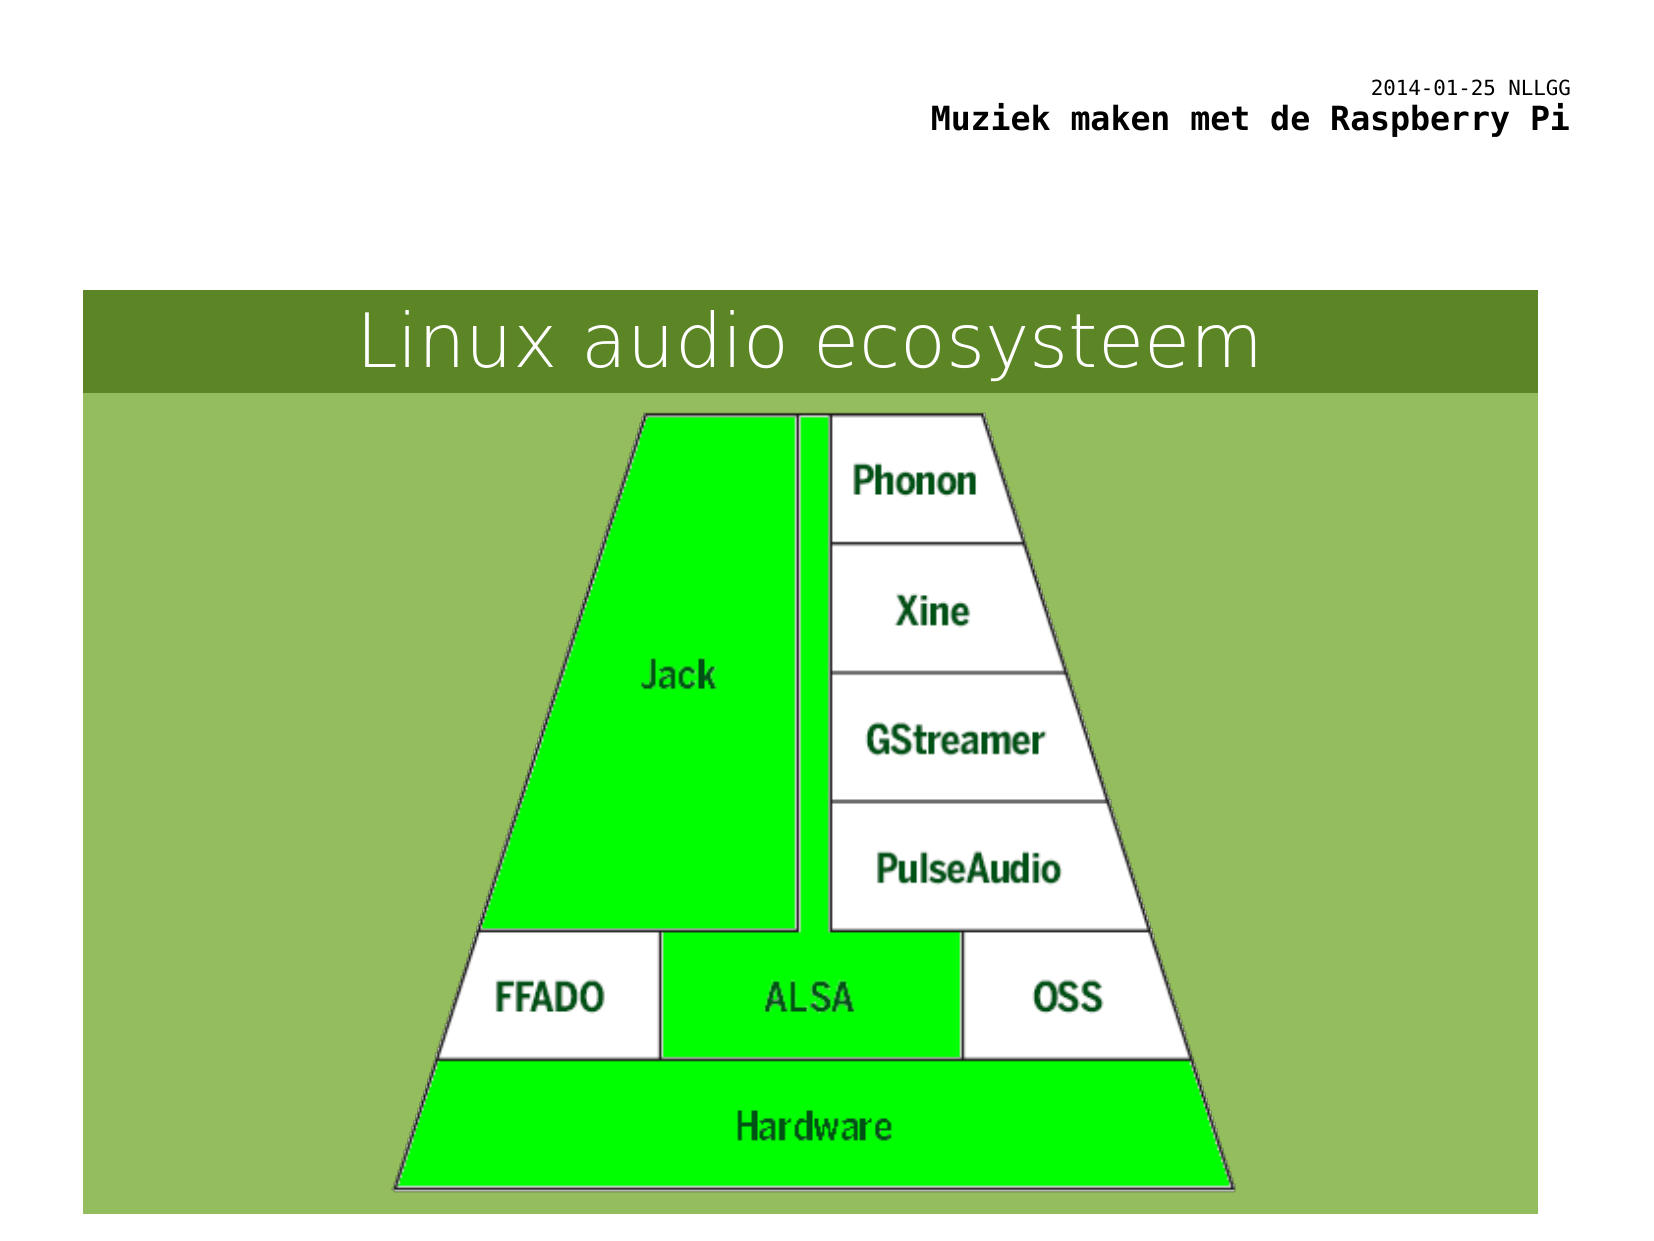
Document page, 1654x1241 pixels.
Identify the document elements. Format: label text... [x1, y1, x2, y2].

table_cell [83, 393, 369, 1214]
table_header Linux audio ecosysteem [83, 290, 1538, 393]
table_cell [1257, 393, 1538, 1214]
title 2014-01-25 NLLGG Muziek maken met de Raspberry Pi [82, 49, 1571, 166]
picture [369, 390, 1257, 1220]
